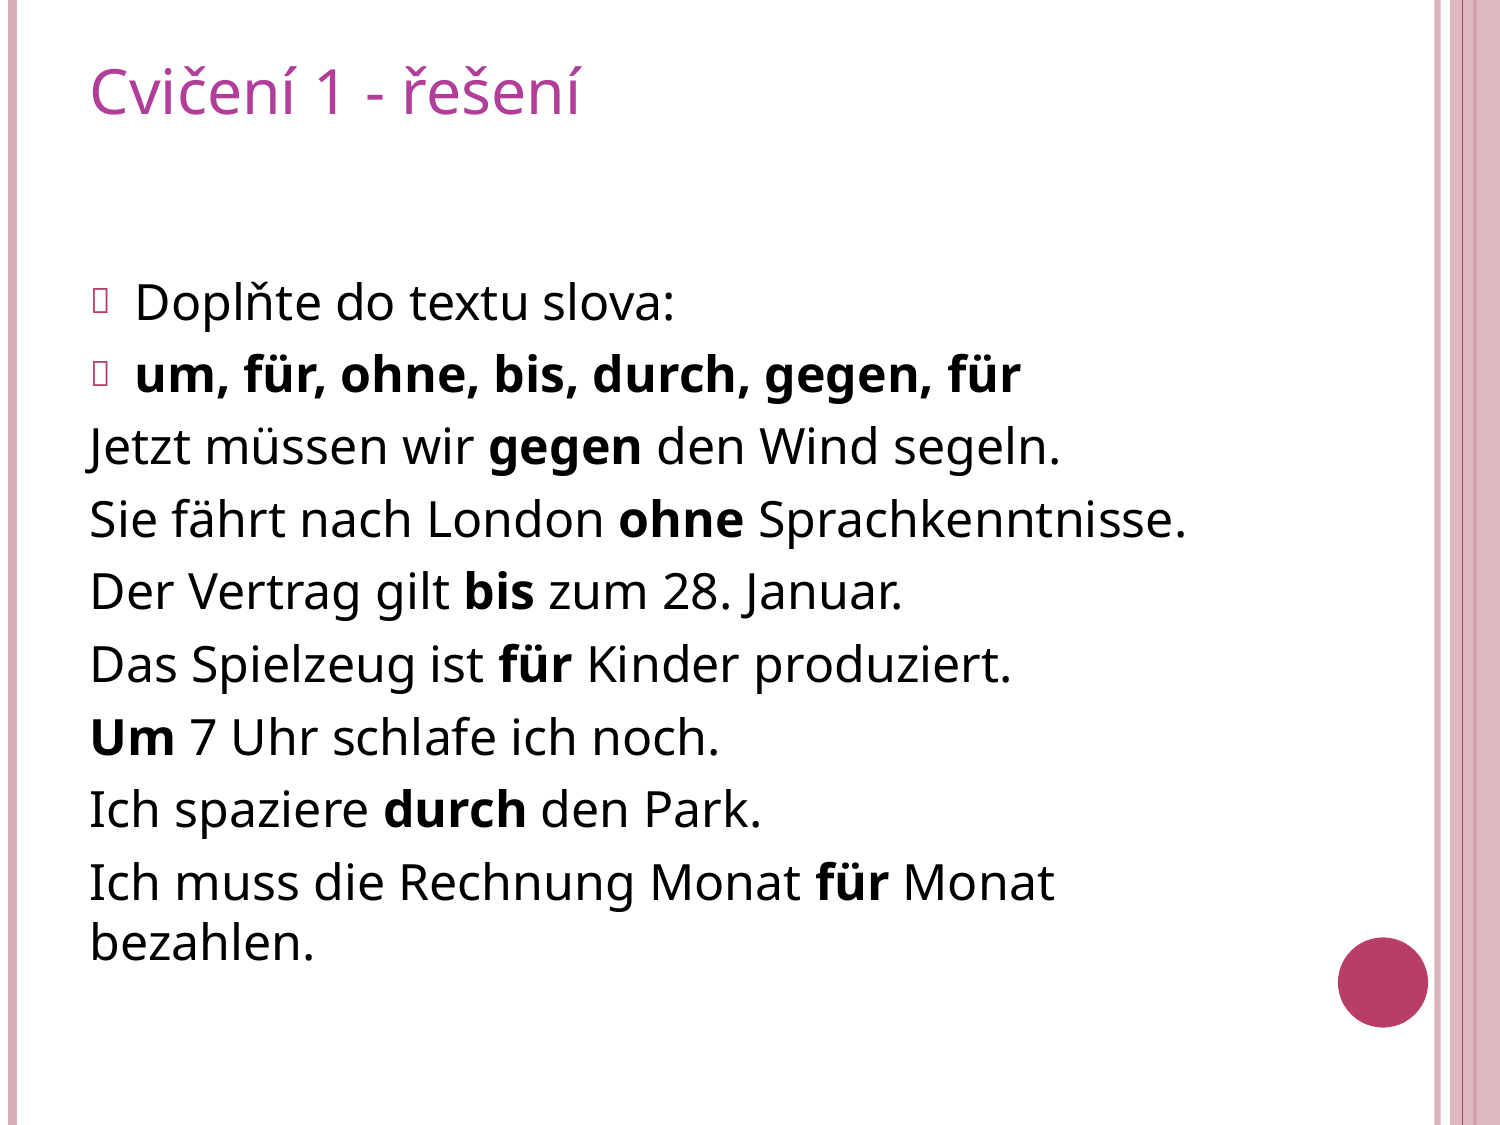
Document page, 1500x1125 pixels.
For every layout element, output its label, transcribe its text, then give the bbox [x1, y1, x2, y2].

list Doplňte do textu slova: um, für, ohne, bis, durch, gegen, für Jetzt müssen wir gegen den Wind segeln. Sie fährt nach London ohne Sprachkenntnisse. Der Vertrag gilt bis zum 28. Januar. Das Spielzeug ist für Kinder produziert. Um 7 Uhr schlafe ich noch. Ich spaziere durch den Park. Ich muss die Rechnung Monat für Monat bezahlen. [75, 262, 1300, 1062]
title Cvičení 1 - řešení [75, 45, 1300, 233]
